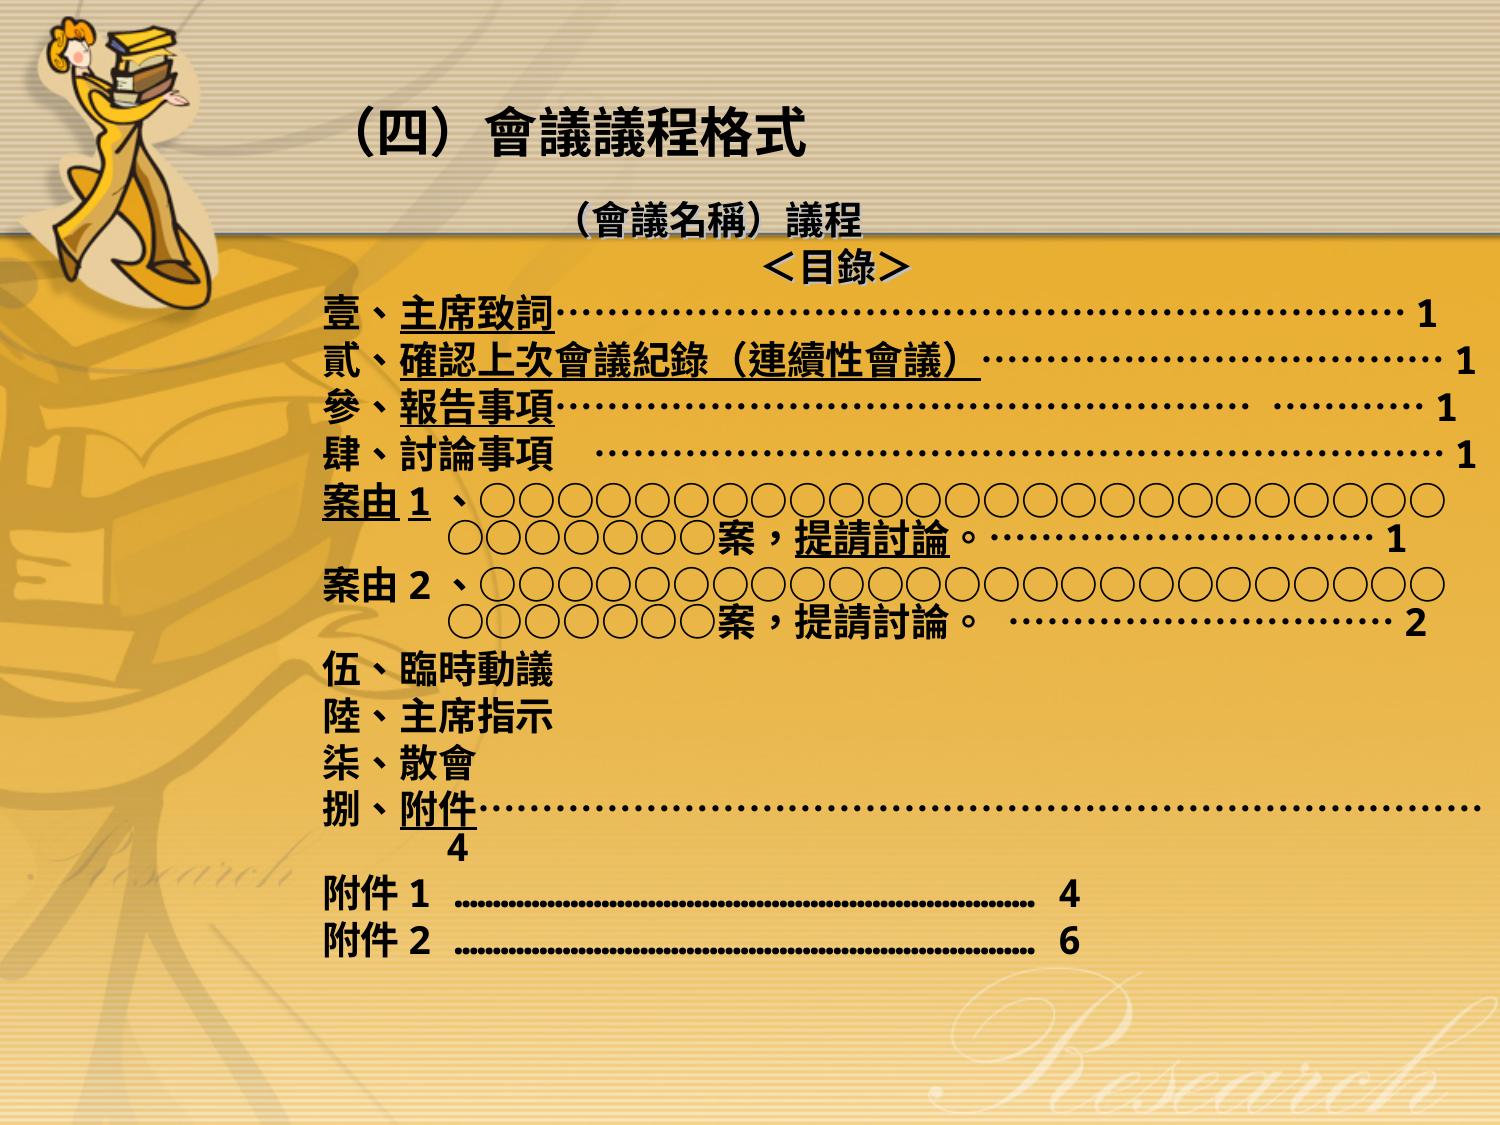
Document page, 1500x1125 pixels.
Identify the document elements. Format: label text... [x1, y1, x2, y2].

list （四）會議議程格式 （會議名稱）議程 ＜目錄＞ 壹、主席致詞…………………………………………………………1 貳、確認上次會議紀錄（連續性會議）………………………………1 參、報告事項……………………………………………… …………1 肆、討論事項 …………………………………………………………1 案由1、○○○○○○○○○○○○○○○○○○○○○○○○○○○○○○○○案，提請討論。…………………………1 案由2、○○○○○○○○○○○○○○○○○○○○○○○○○○○○○○○○案，提請討論。 …………………………2 伍、臨時動議 陸、主席指示 柒、散會 捌、附件……………………………………………………………………4 附件1 ………………………………………………………………… 4 附件2 ………………………………………………………………… 6 [183, 38, 1500, 1125]
